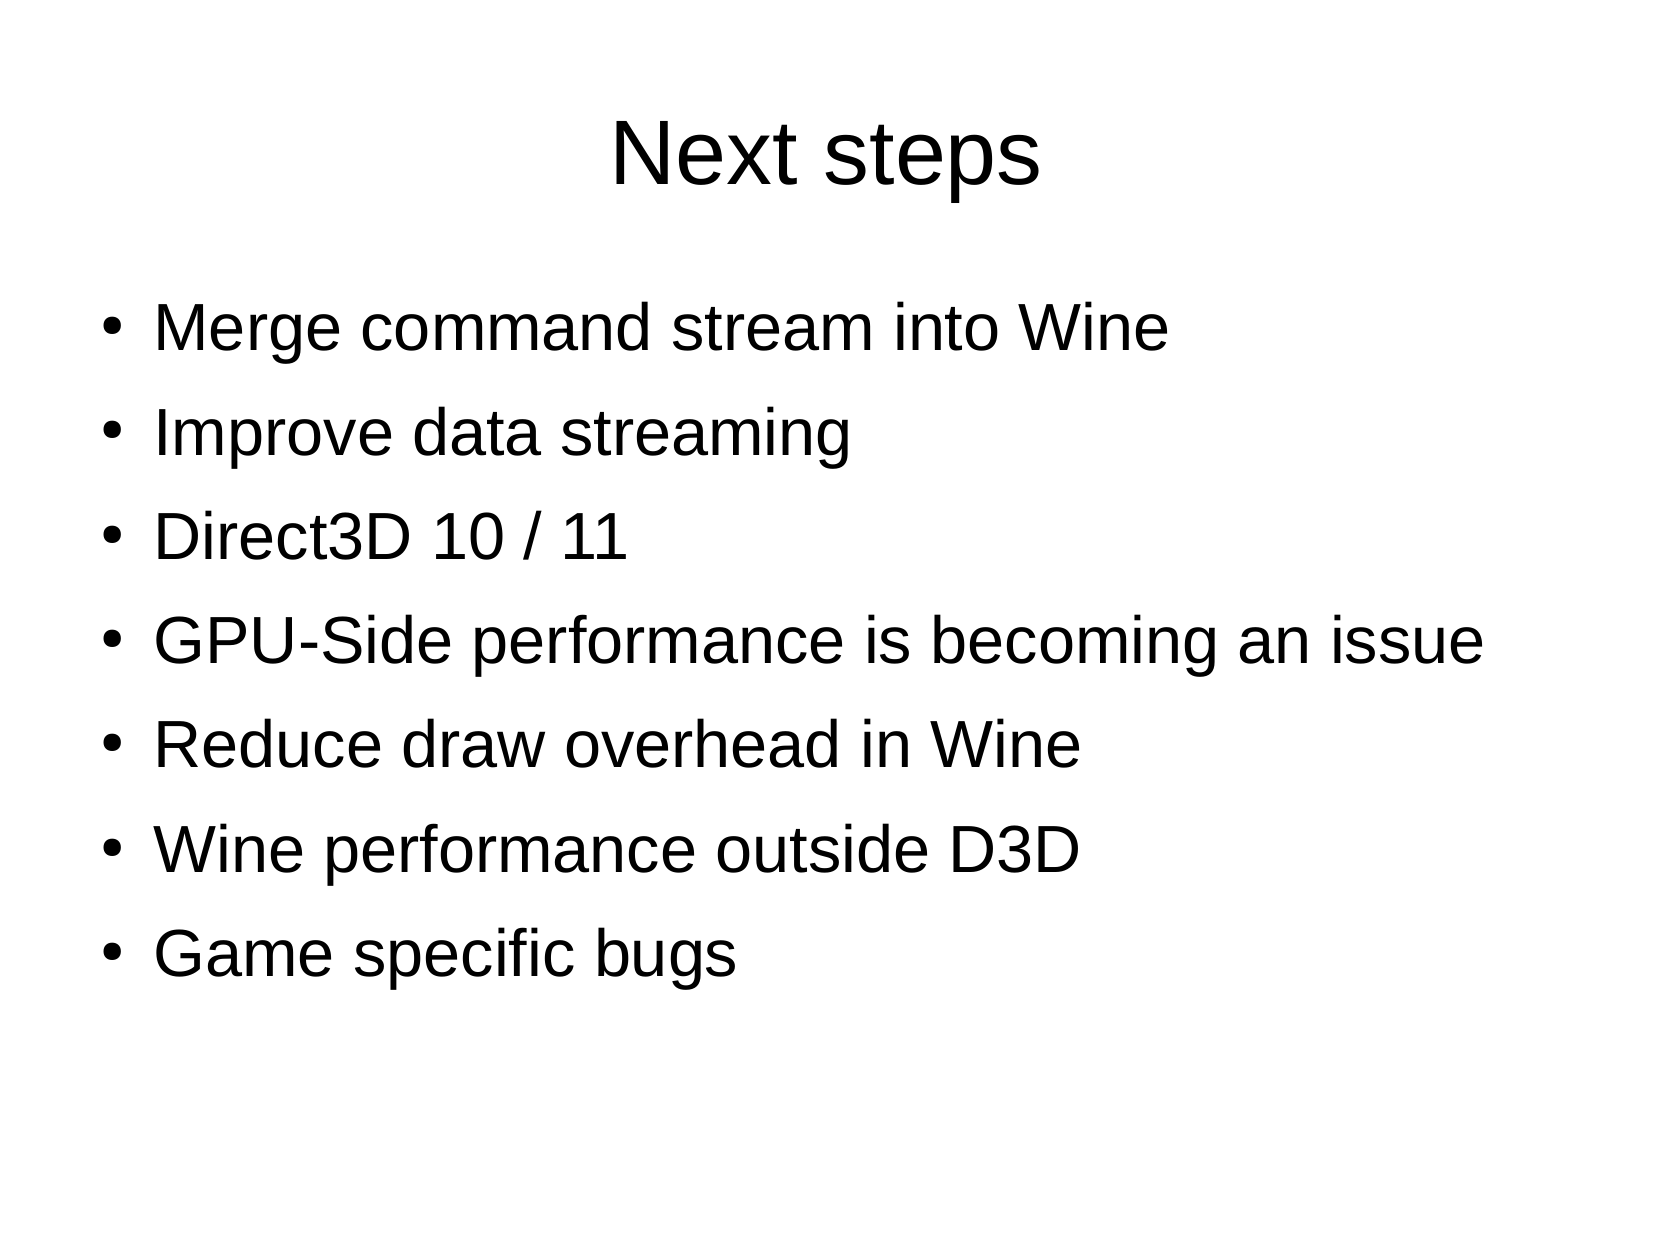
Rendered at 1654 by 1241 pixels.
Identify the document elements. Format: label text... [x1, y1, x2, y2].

list Merge command stream into Wine Improve data streaming Direct3D 10 / 11 GPU-Side performance is becoming an issue Reduce draw overhead in Wine Wine performance outside D3D Game specific bugs [82, 290, 1571, 1010]
title Next steps [82, 49, 1571, 257]
